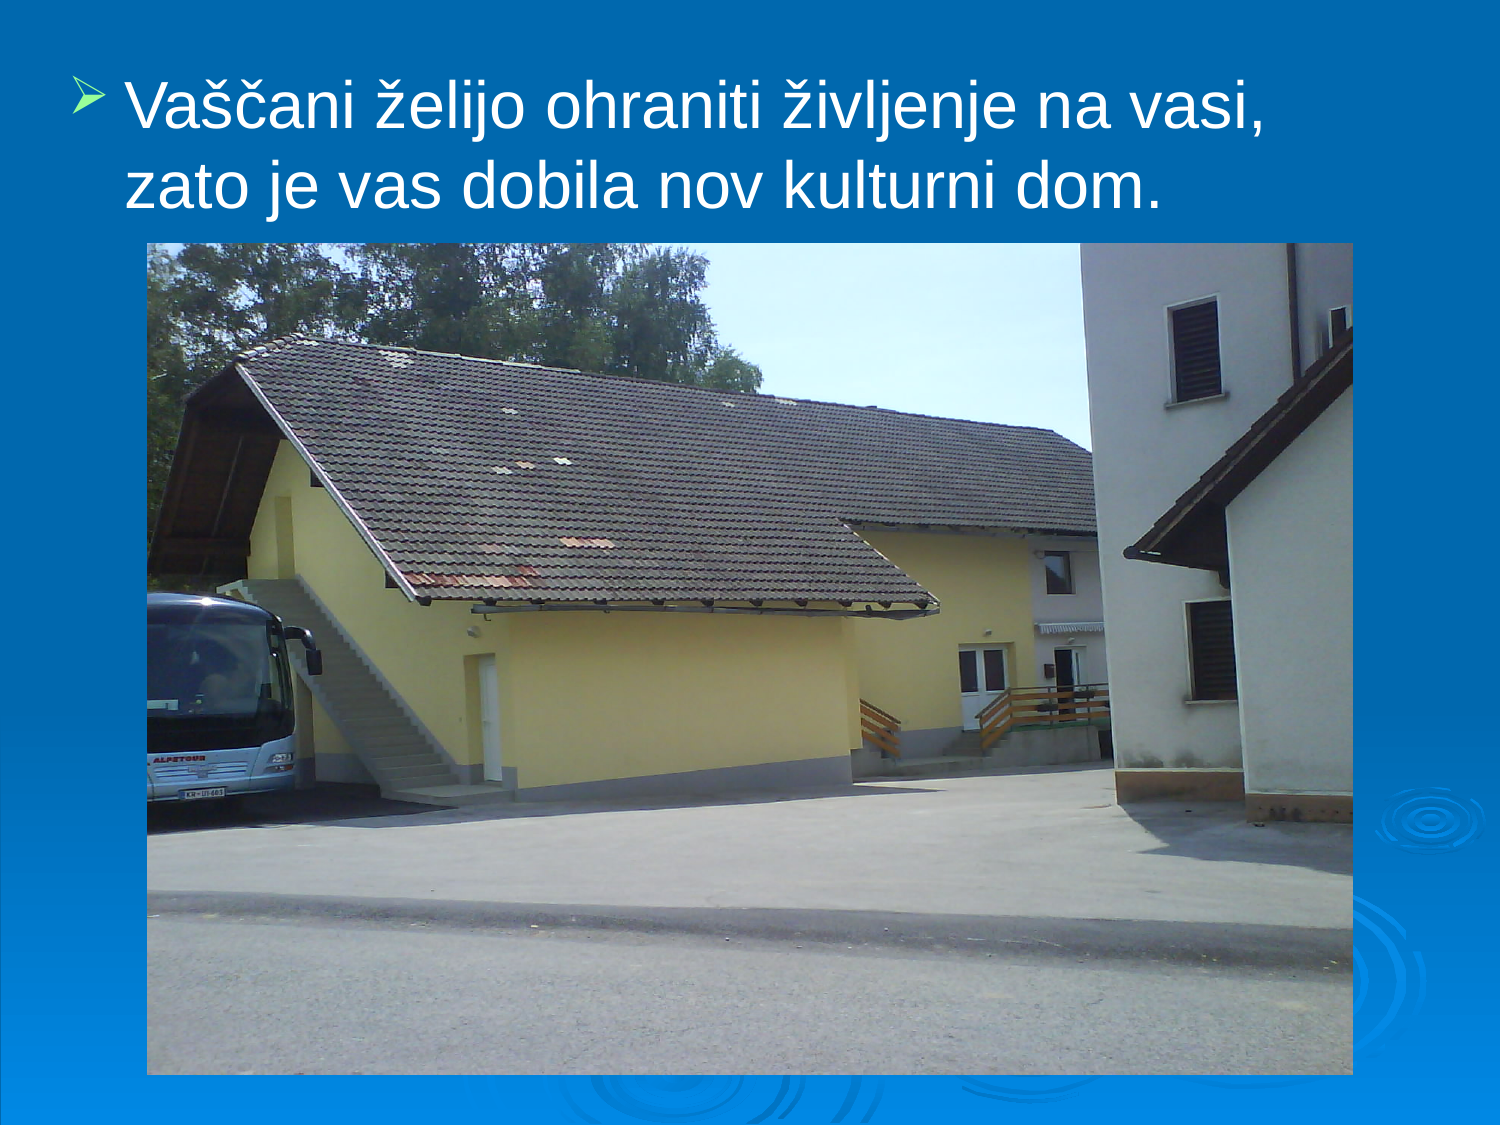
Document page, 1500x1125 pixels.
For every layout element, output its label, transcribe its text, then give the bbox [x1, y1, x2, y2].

list Vaščani želijo ohraniti življenje na vasi, zato je vas dobila nov kulturni dom. [53, 54, 1404, 798]
picture [147, 243, 1353, 1075]
